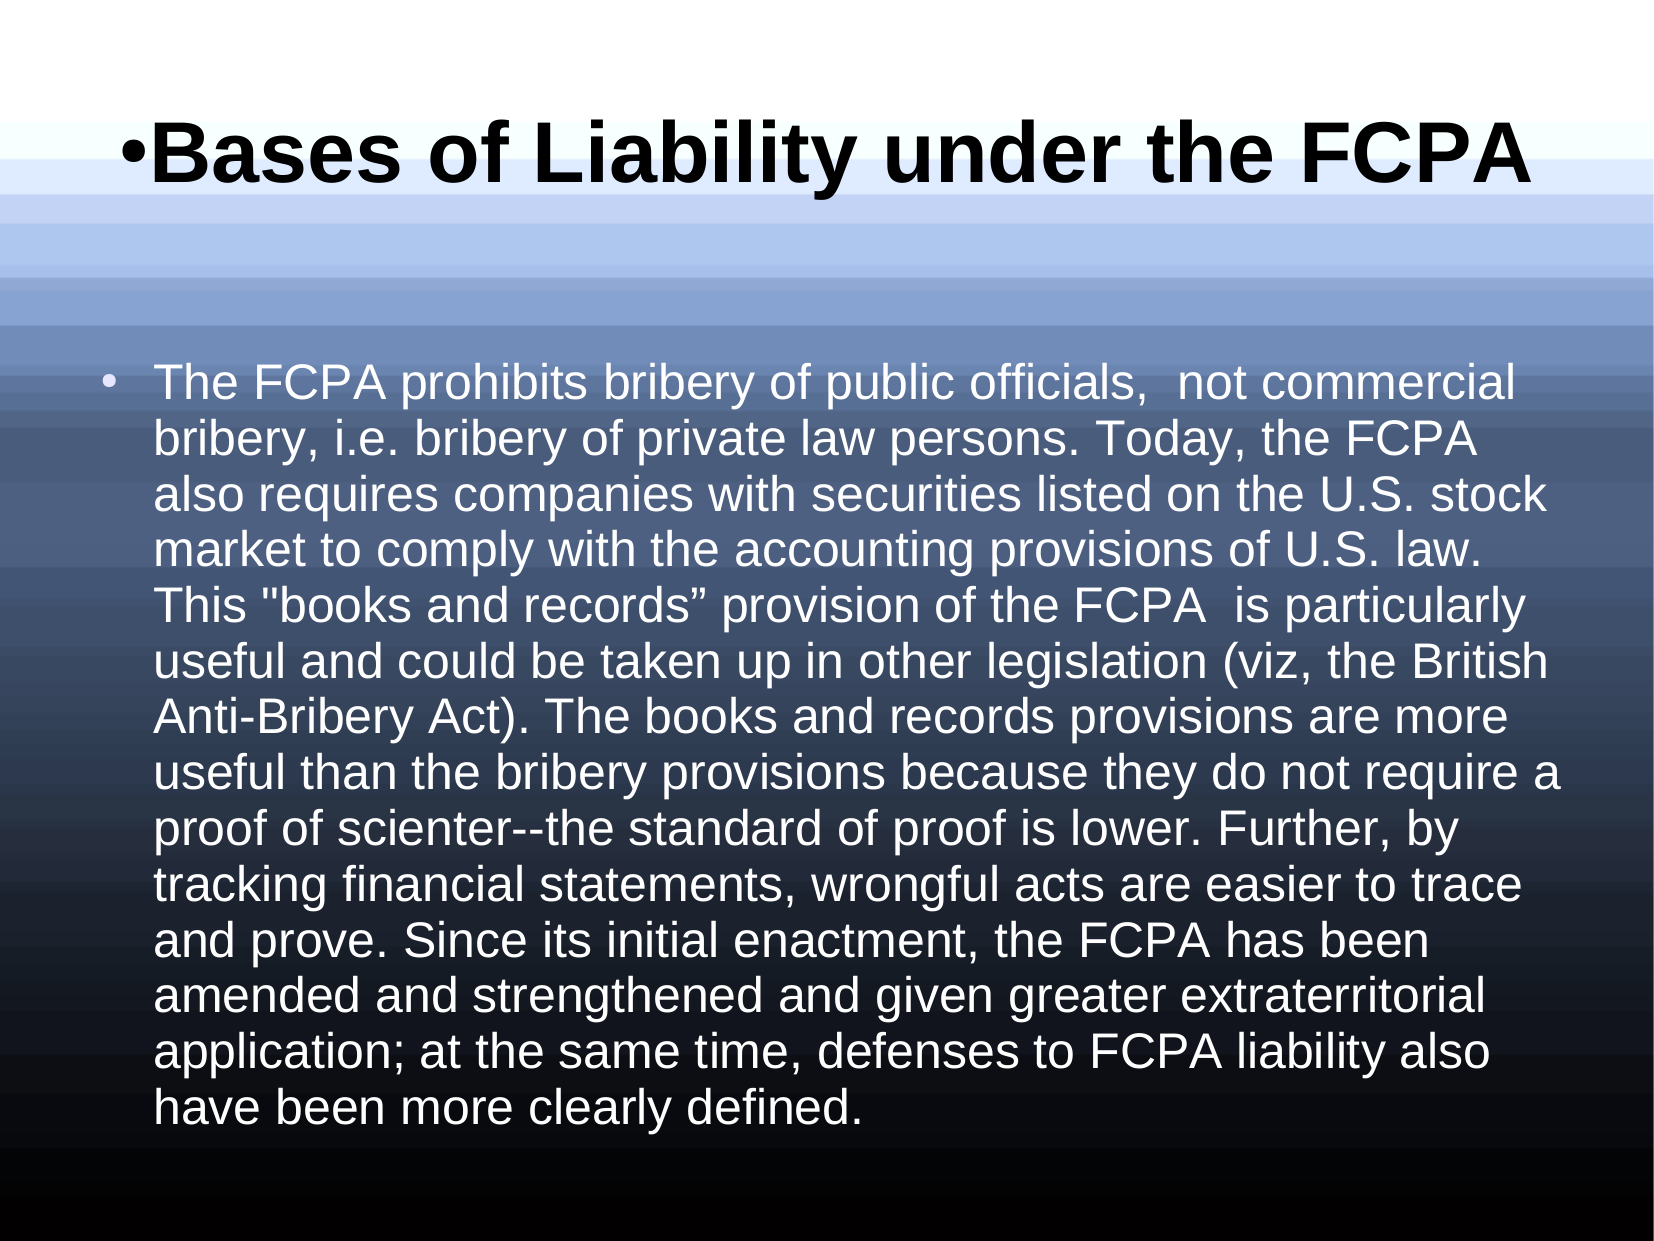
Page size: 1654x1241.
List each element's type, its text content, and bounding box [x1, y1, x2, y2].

list The FCPA prohibits bribery of public officials, not commercial bribery, i.e. bribery of private law persons. Today, the FCPA also requires companies with securities listed on the U.S. stock market to comply with the accounting provisions of U.S. law. This "books and records” provision of the FCPA is particularly useful and could be taken up in other legislation (viz, the British Anti-Bribery Act). The books and records provisions are more useful than the bribery provisions because they do not require a proof of scienter--the standard of proof is lower. Further, by tracking financial statements, wrongful acts are easier to trace and prove. Since its initial enactment, the FCPA has been amended and strengthened and given greater extraterritorial application; at the same time, defenses to FCPA liability also have been more clearly defined. [82, 354, 1571, 1135]
title Bases of Liability under the FCPA [82, 49, 1571, 257]
picture [0, 0, 1654, 1241]
